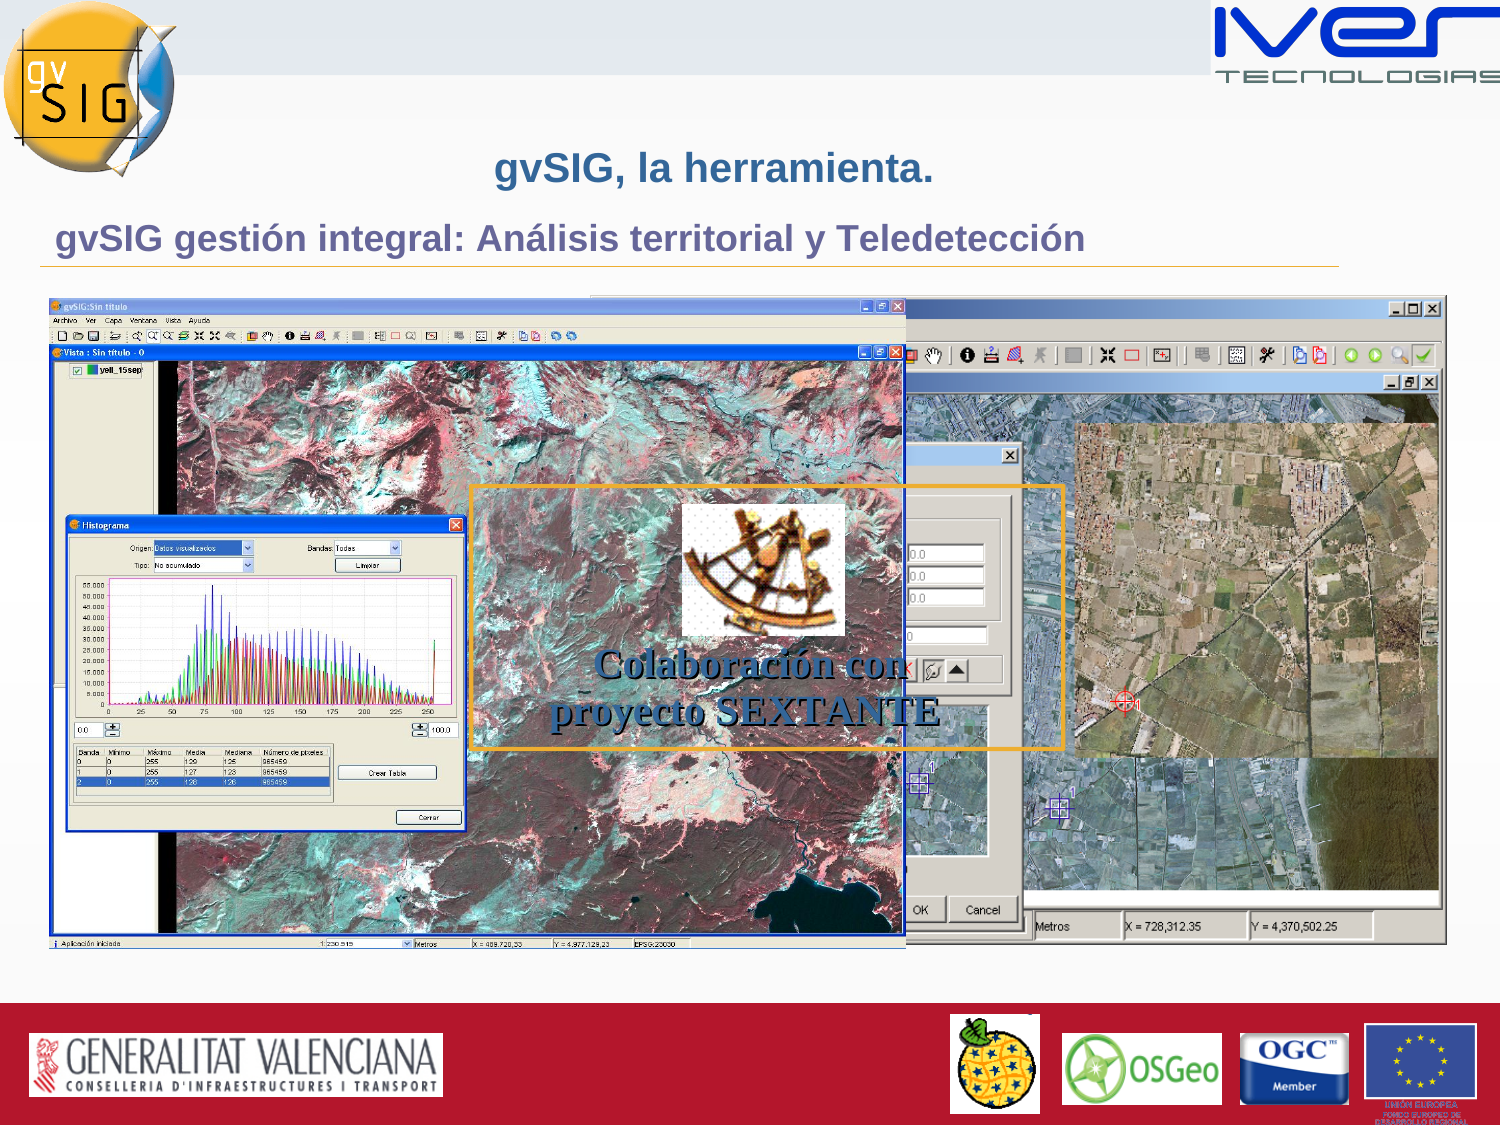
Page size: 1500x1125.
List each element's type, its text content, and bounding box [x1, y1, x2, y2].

picture [1062, 1033, 1222, 1105]
picture [1210, 0, 1500, 98]
text_box gvSIG, la herramienta. [0, 137, 1429, 207]
picture [1364, 1023, 1477, 1125]
text_box Colaboración con proyecto SEXTANTE [471, 485, 1064, 750]
picture [1240, 1033, 1349, 1105]
text_box gvSIG gestión integral: Análisis territorial y Teledetección [40, 210, 1477, 275]
picture [29, 1033, 443, 1097]
picture [950, 1014, 1040, 1114]
picture [0, 0, 178, 137]
picture [49, 295, 1447, 949]
